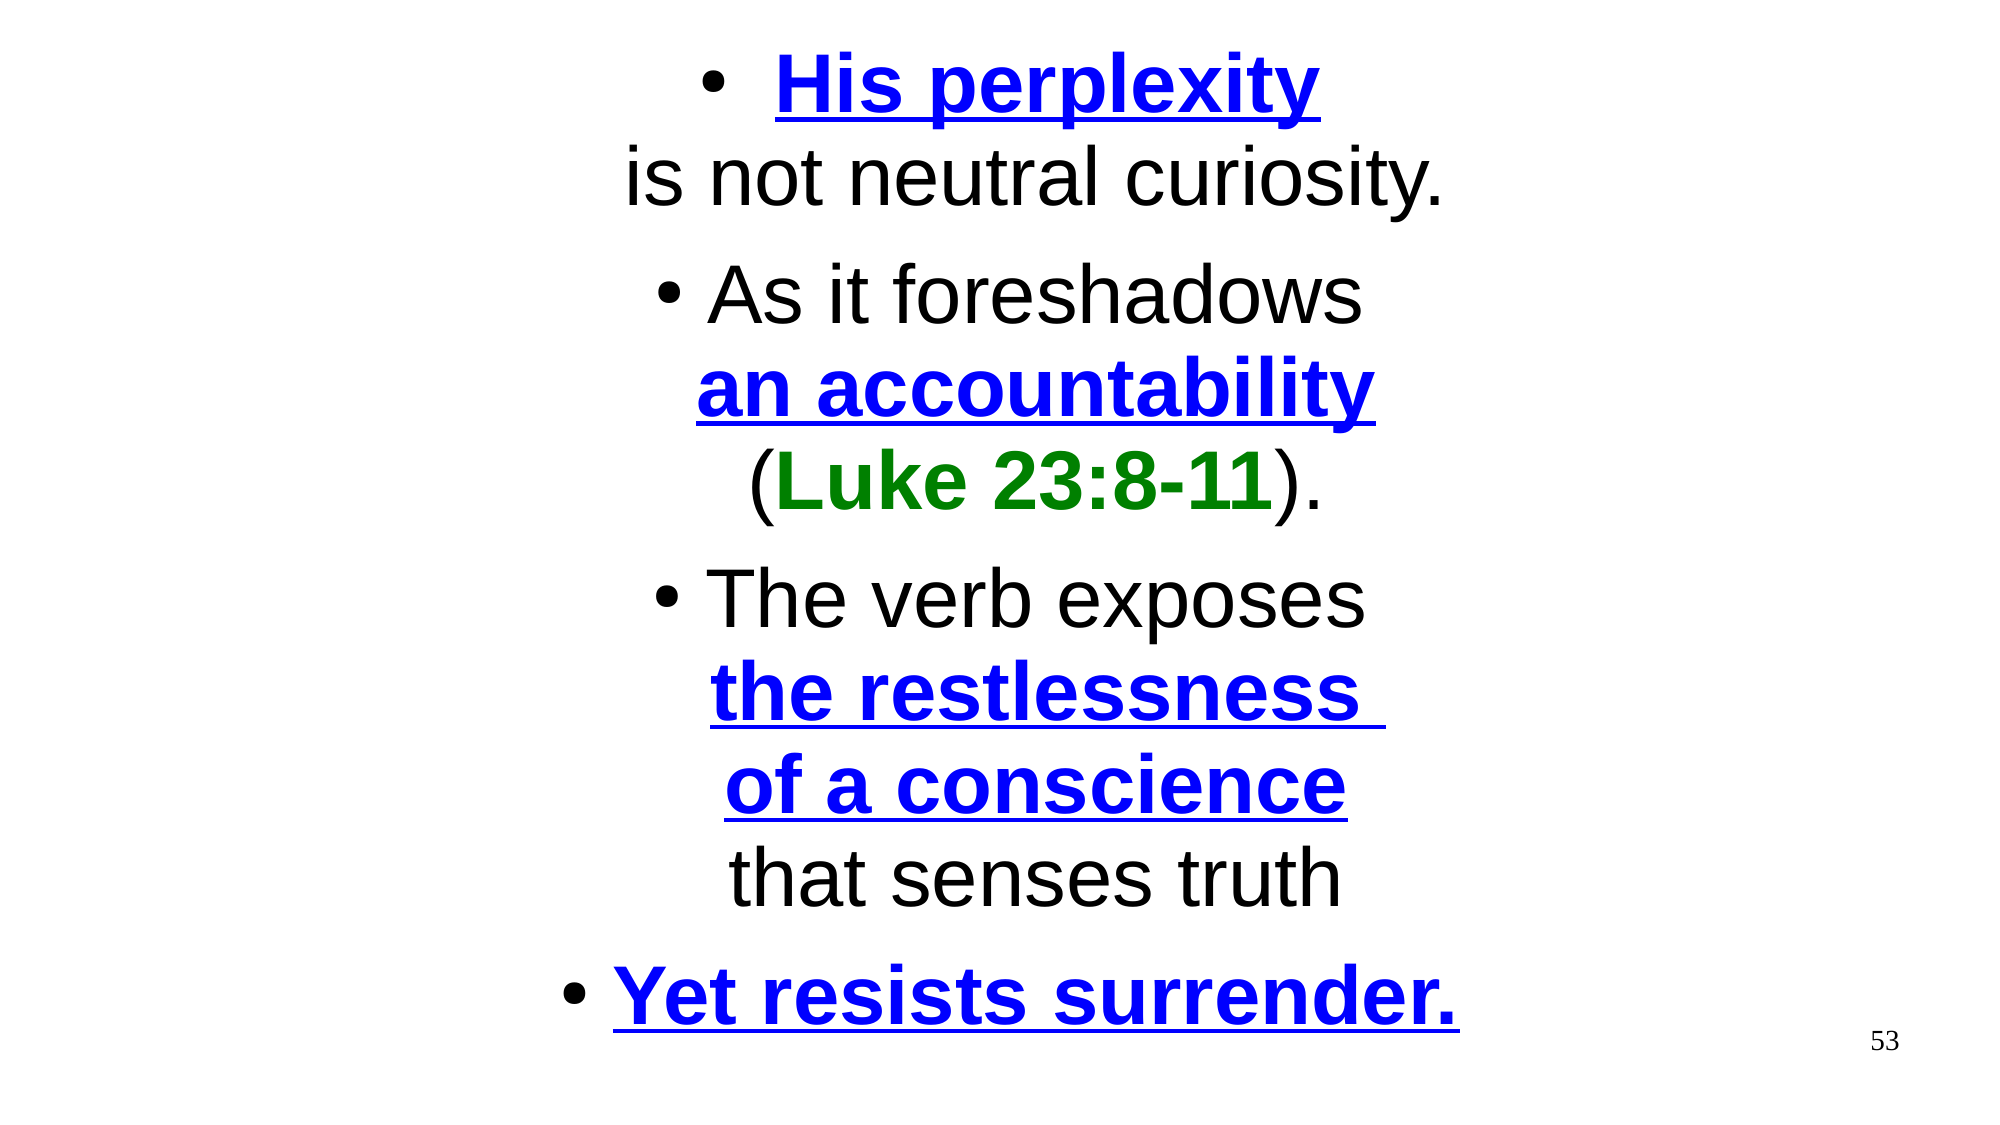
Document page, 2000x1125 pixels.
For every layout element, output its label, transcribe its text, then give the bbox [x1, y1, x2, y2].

list His perplexity is not neutral curiosity. As it foreshadows an accountability (Luke 23:8-11). The verb exposes the restlessness of a conscience that senses truth Yet resists surrender. [37, 37, 1988, 1088]
